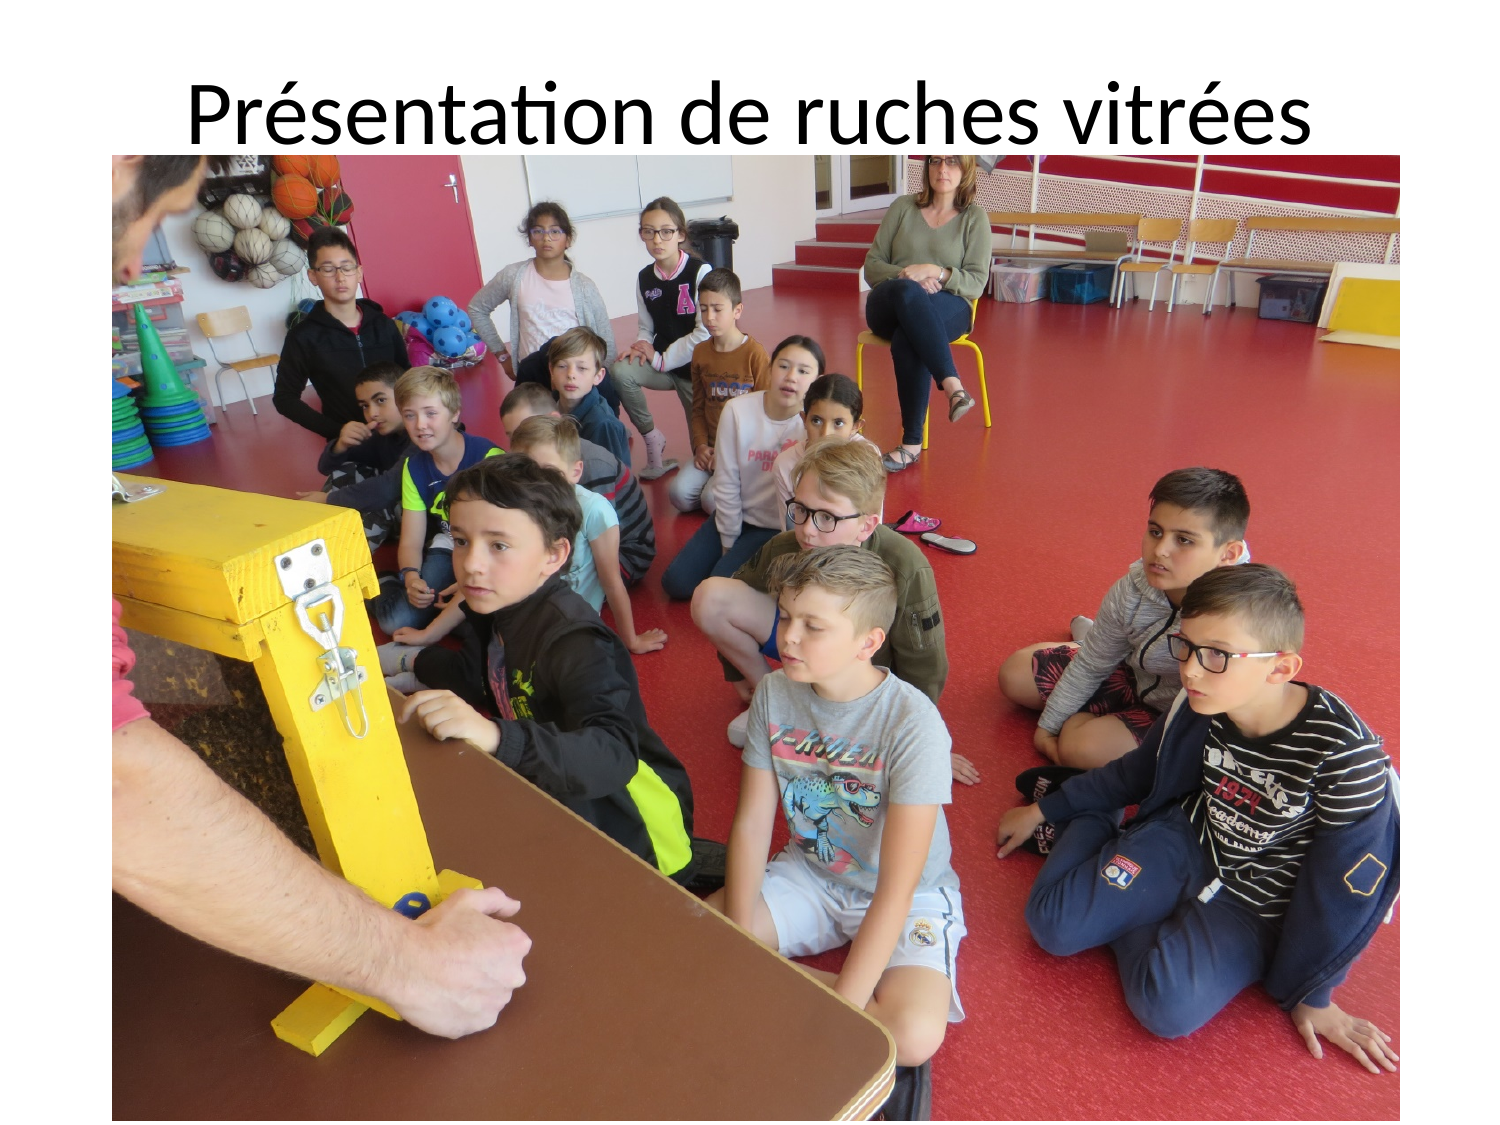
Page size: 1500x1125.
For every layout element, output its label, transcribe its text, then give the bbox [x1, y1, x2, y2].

picture [112, 155, 1400, 1121]
title Présentation de ruches vitrées [75, 45, 1426, 233]
